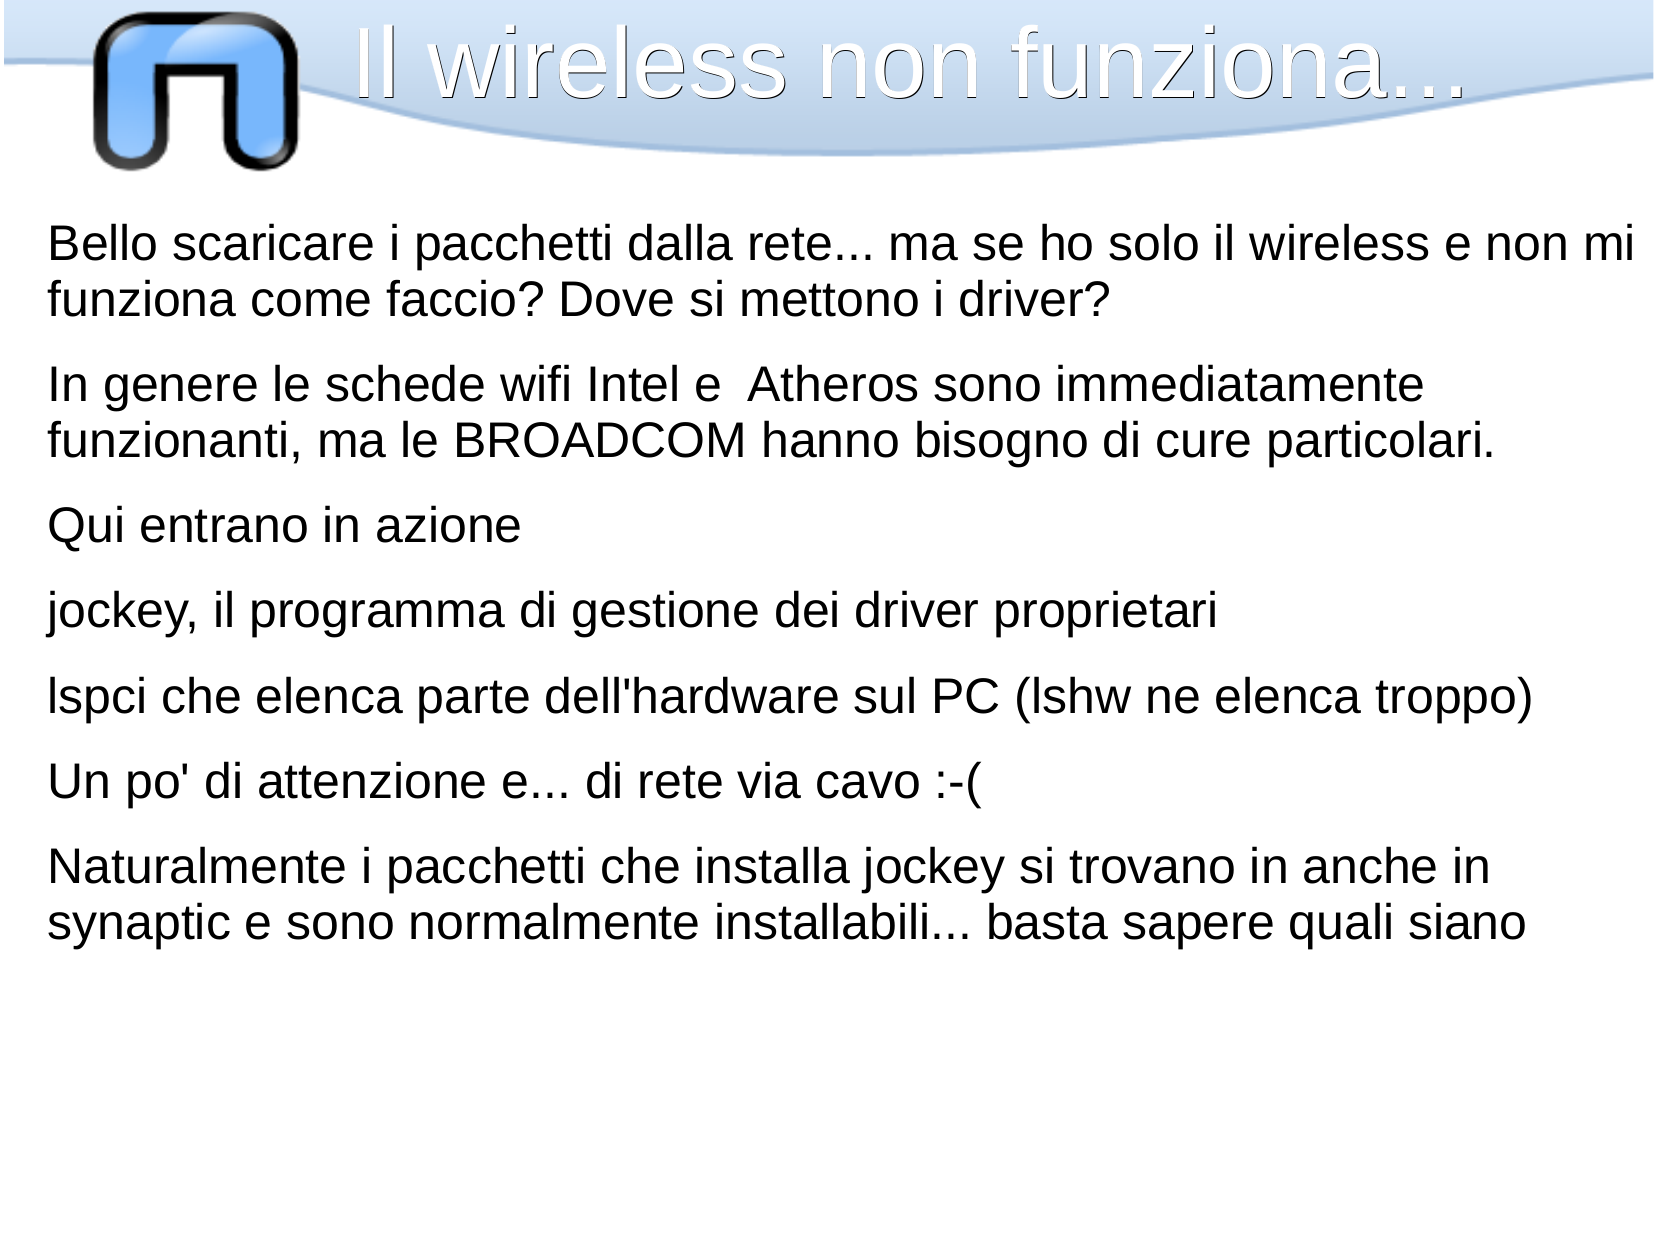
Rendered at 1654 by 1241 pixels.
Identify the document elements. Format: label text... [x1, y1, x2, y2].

text_box Il wireless non funziona... [324, 0, 1497, 139]
list Bello scaricare i pacchetti dalla rete... ma se ho solo il wireless e non mi funziona come faccio? Dove si mettono i driver? In genere le schede wifi Intel e Atheros sono immediatamente funzionanti, ma le BROADCOM hanno bisogno di cure particolari. Qui entrano in azione jockey, il programma di gestione dei driver proprietari lspci che elenca parte dell'hardware sul PC (lshw ne elenca troppo) Un po' di attenzione e... di rete via cavo :-( Naturalmente i pacchetti che installa jockey si trovano in anche in synaptic e sono normalmente installabili... basta sapere quali siano [0, 208, 1654, 1241]
picture [0, 0, 1654, 209]
